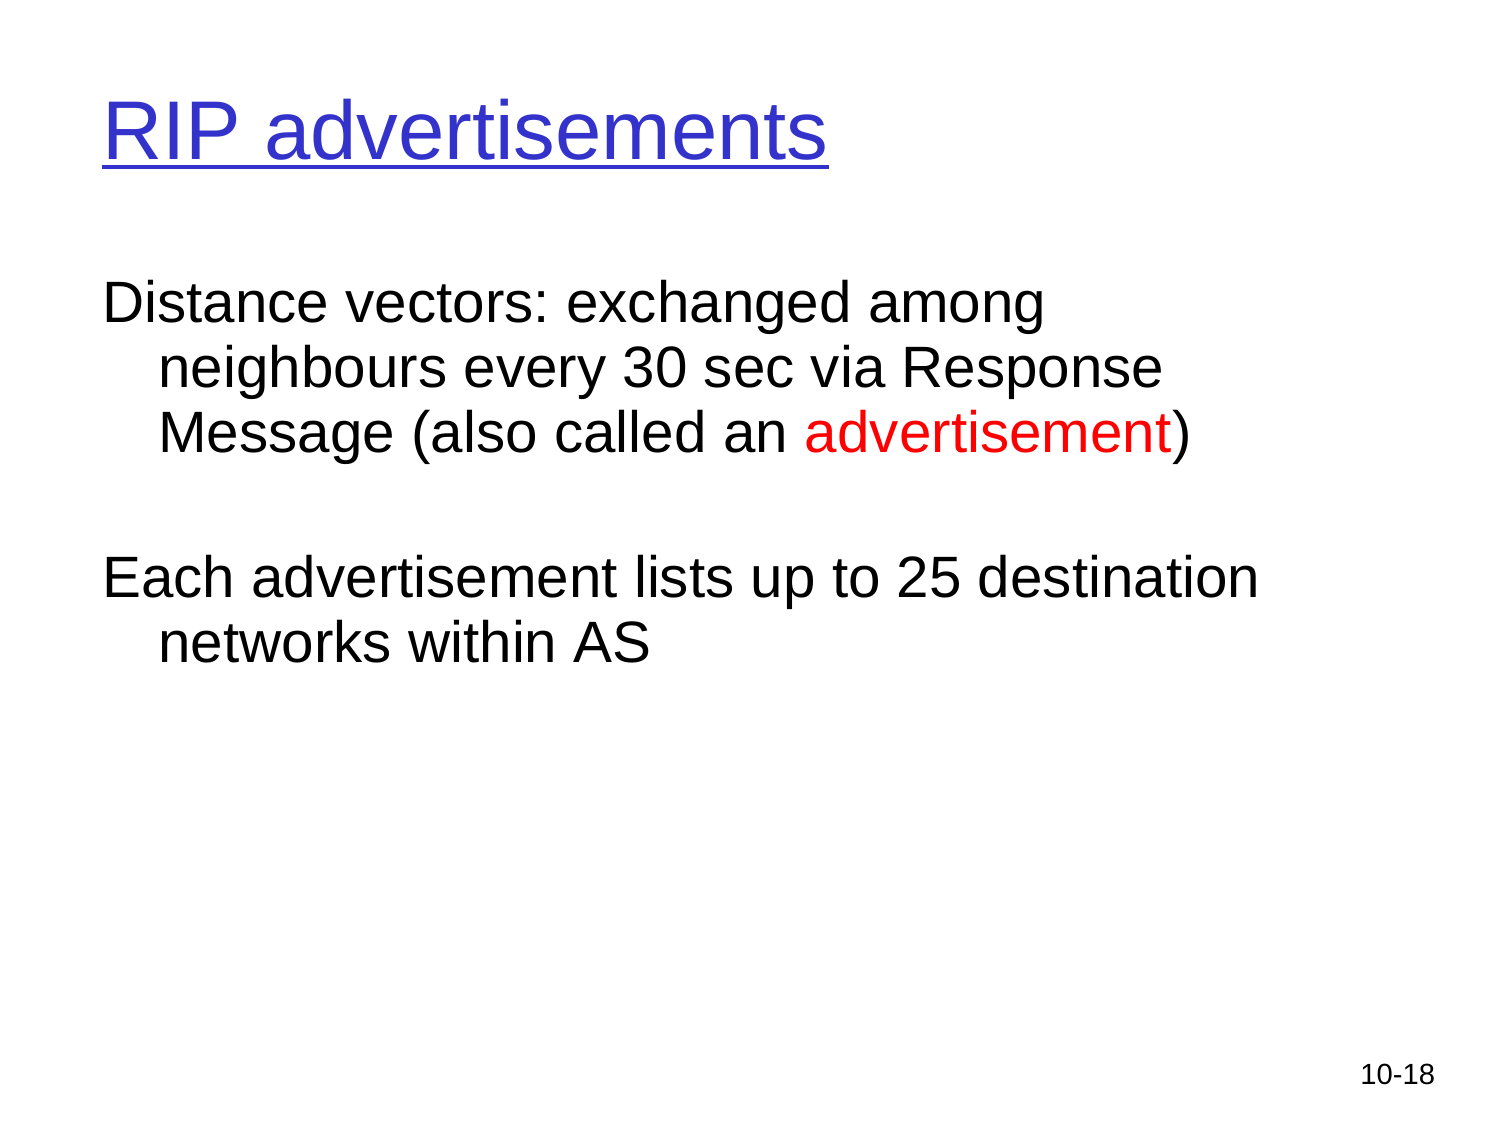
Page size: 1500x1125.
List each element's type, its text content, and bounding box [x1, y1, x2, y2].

title RIP advertisements [87, 37, 1363, 225]
list Distance vectors: exchanged among neighbours every 30 sec via Response Message (also called an advertisement) Each advertisement lists up to 25 destination networks within AS [87, 262, 1363, 1026]
